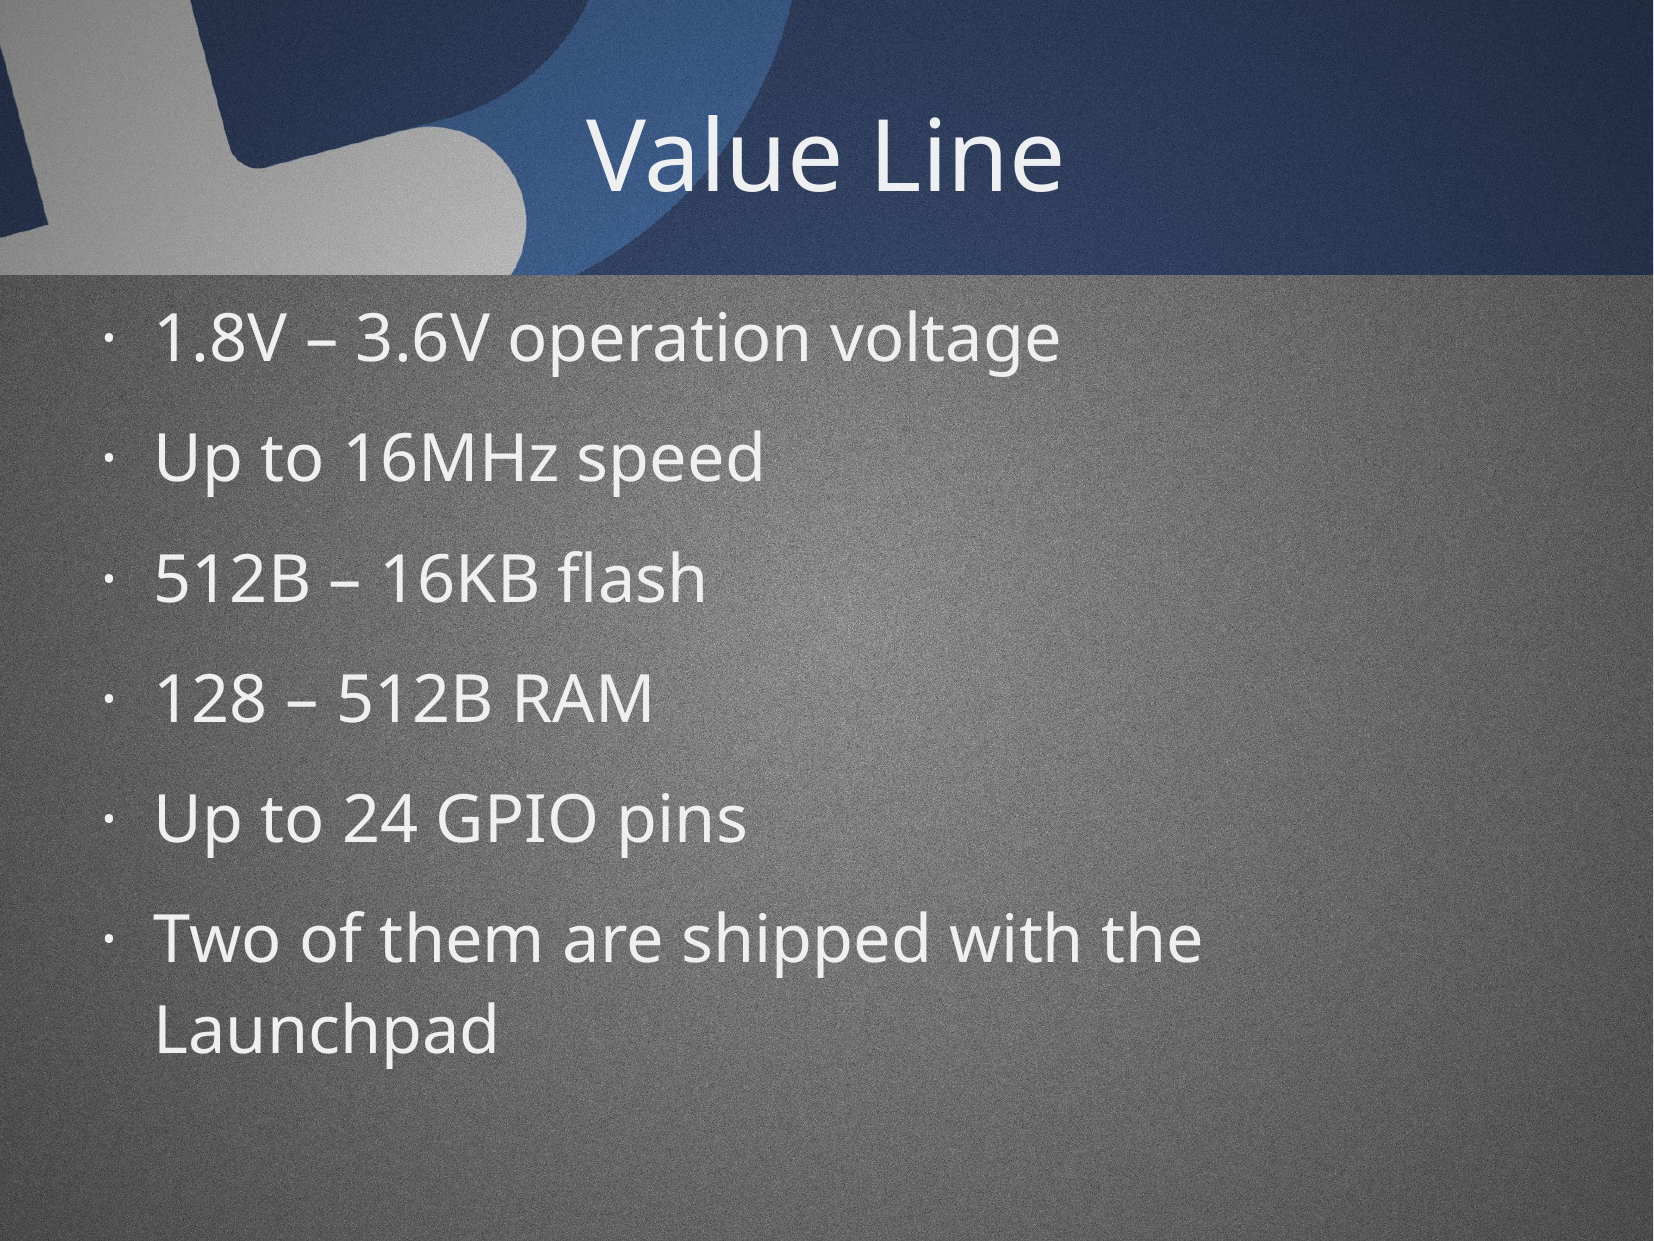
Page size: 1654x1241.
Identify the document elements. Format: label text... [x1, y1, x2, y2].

picture [0, 0, 1654, 1241]
list 1.8V – 3.6V operation voltage Up to 16MHz speed 512B – 16KB flash 128 – 512B RAM Up to 24 GPIO pins Two of them are shipped with the Launchpad [82, 290, 1571, 1010]
title Value Line [82, 49, 1571, 257]
